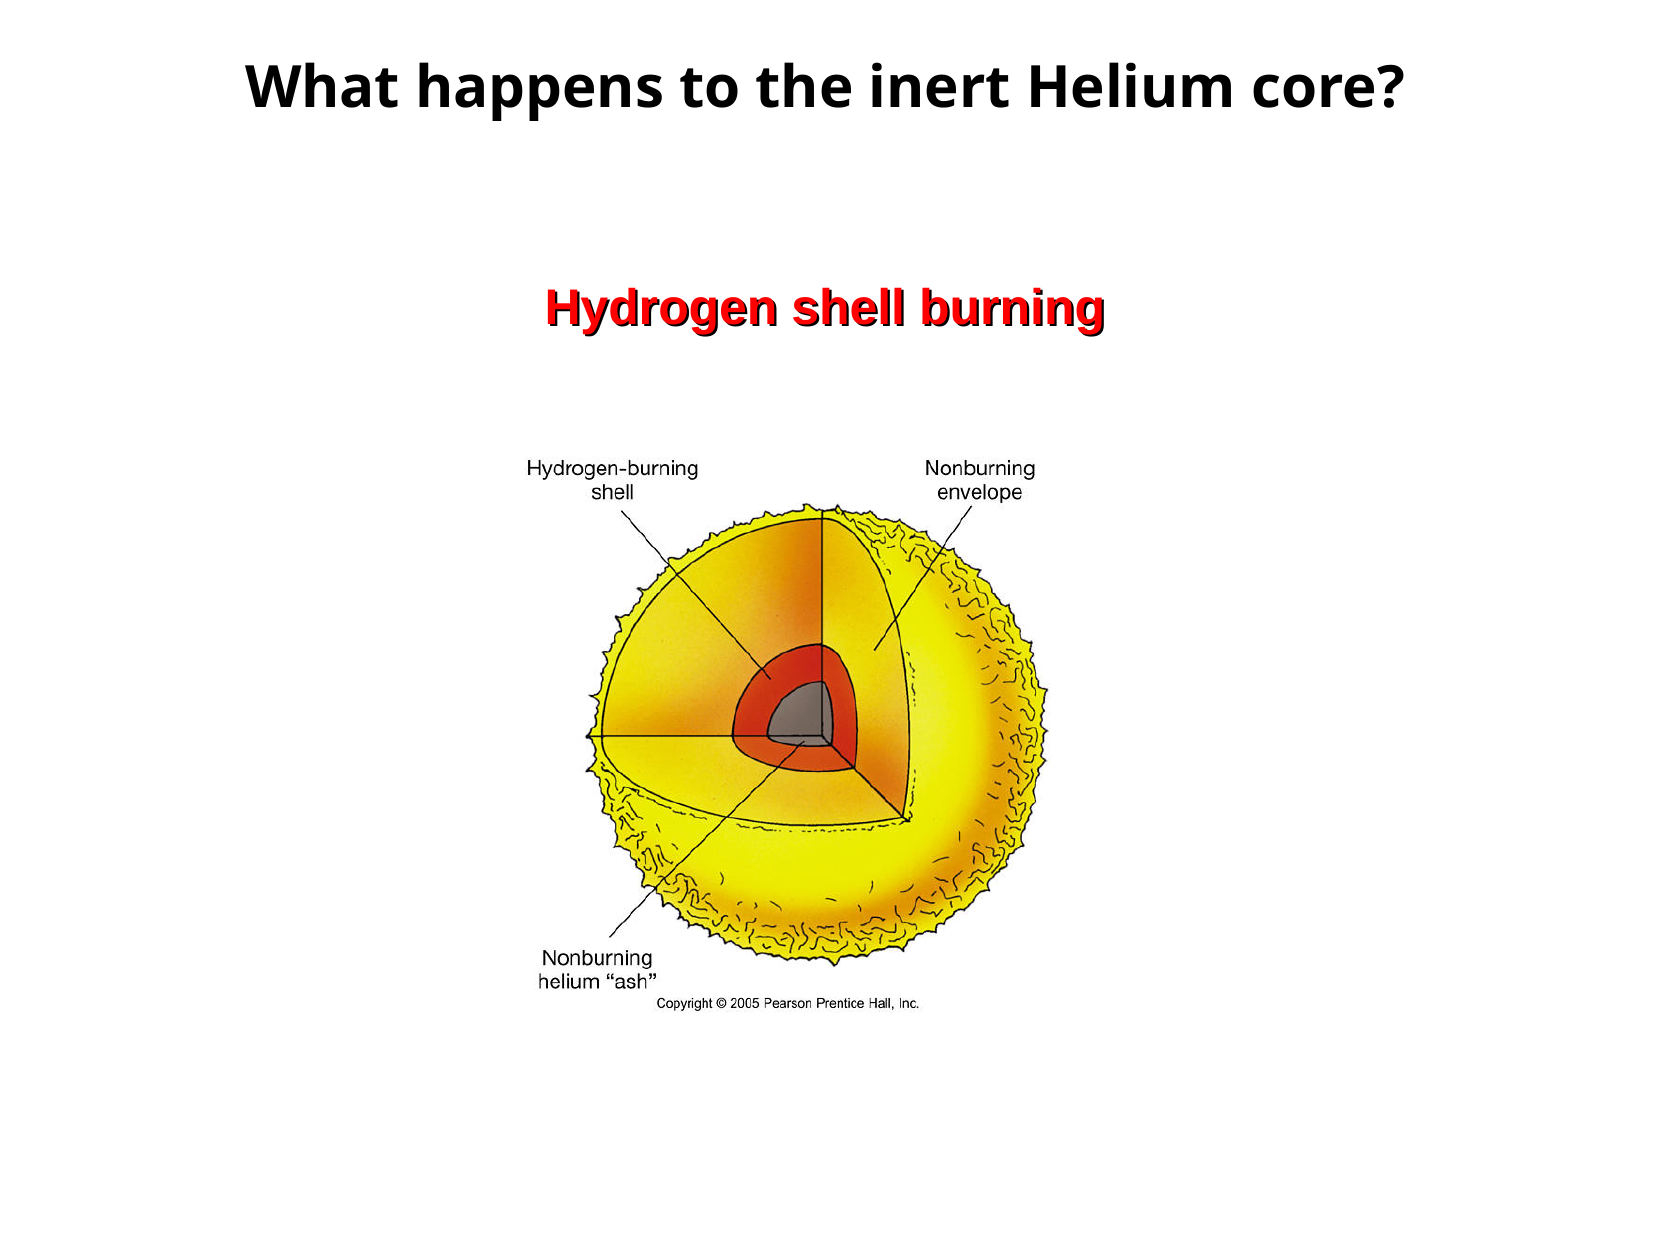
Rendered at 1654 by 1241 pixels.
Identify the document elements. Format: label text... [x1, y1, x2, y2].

text_box Hydrogen shell burning [0, 187, 1651, 343]
text_box What happens to the inert Helium core? [0, 37, 1651, 134]
picture [525, 457, 1051, 1013]
